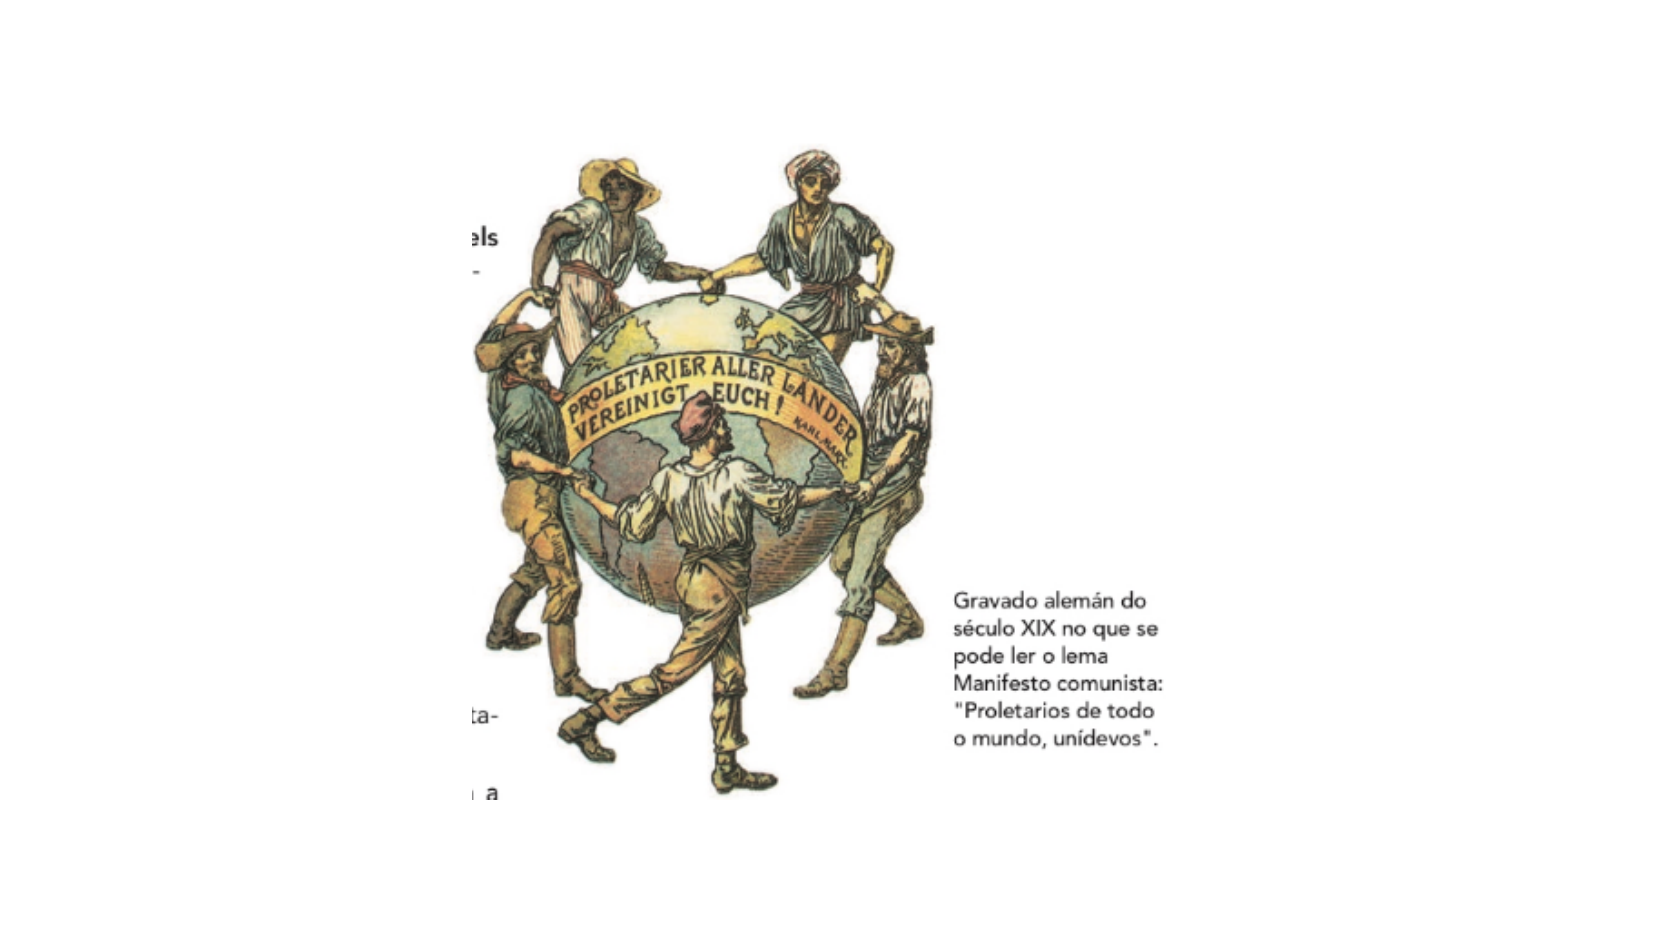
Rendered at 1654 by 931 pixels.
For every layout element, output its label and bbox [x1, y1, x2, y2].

picture [472, 126, 1182, 800]
